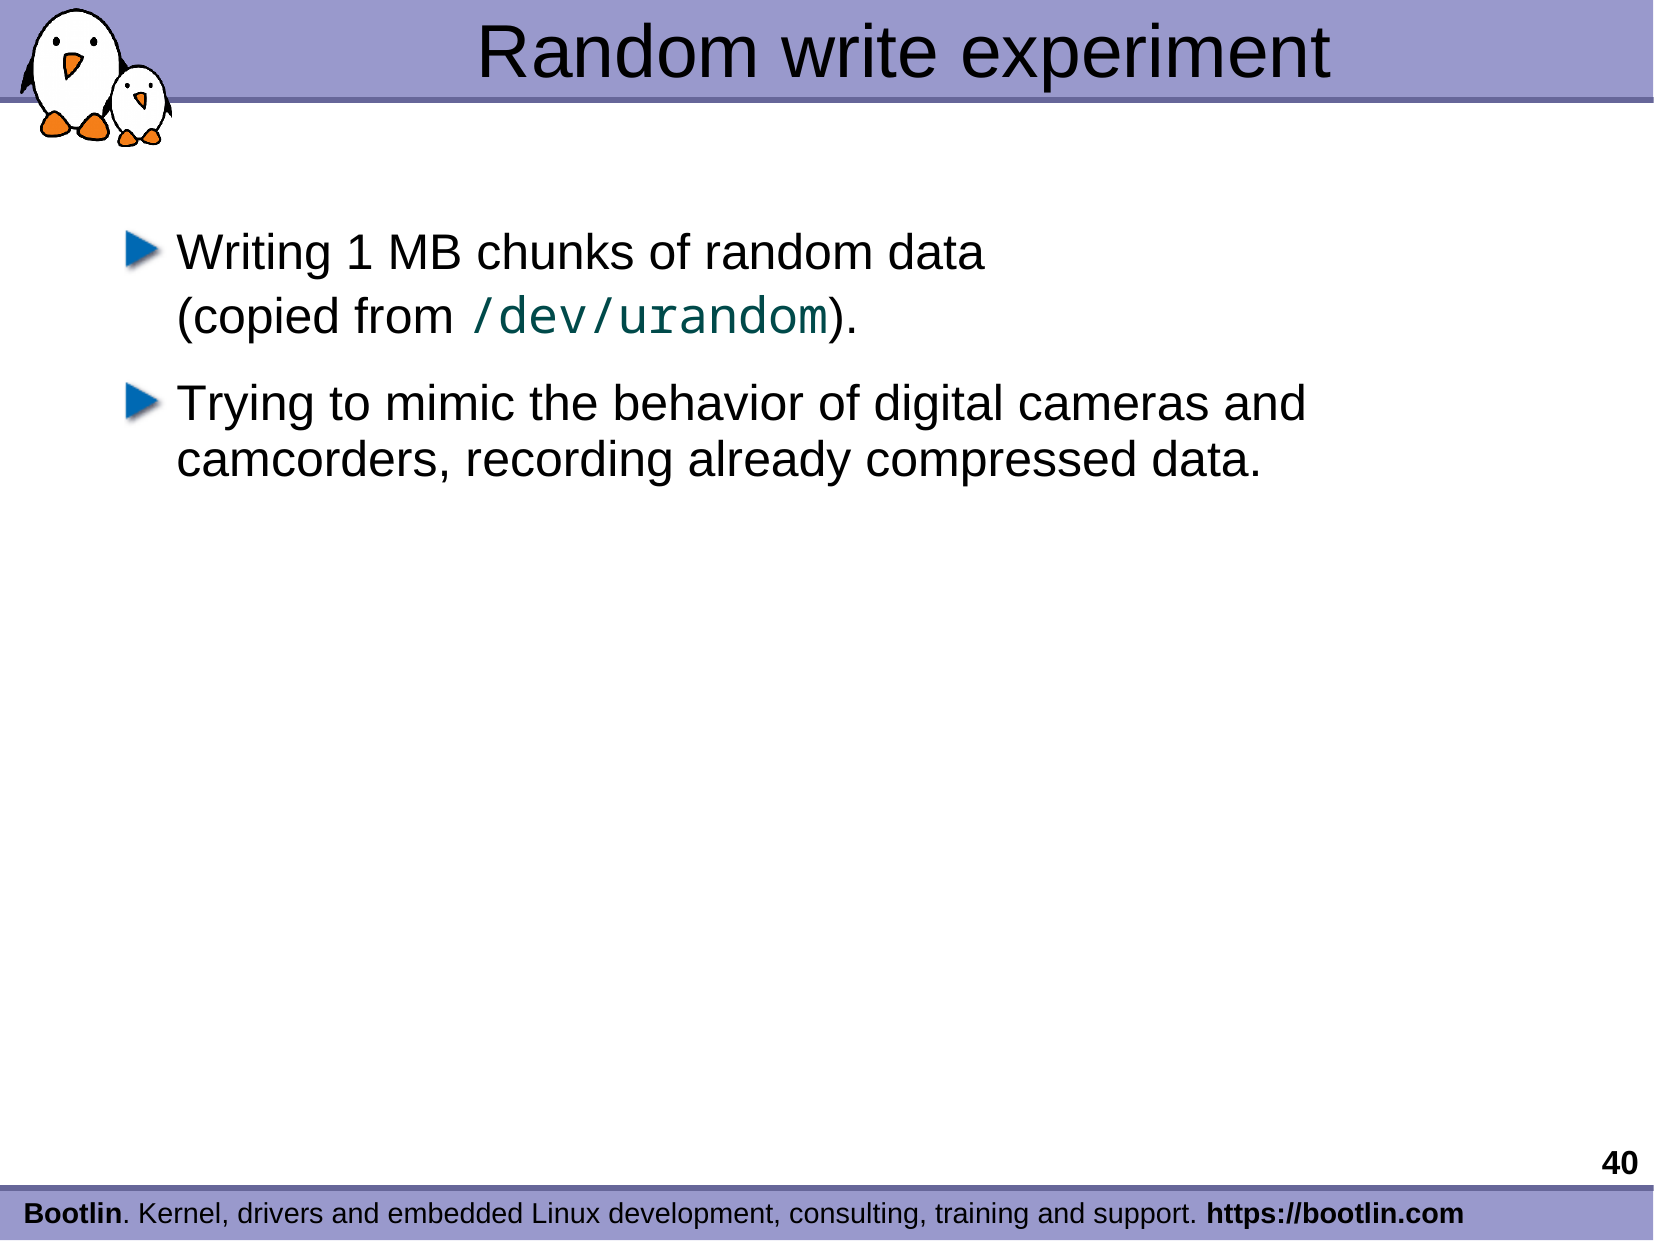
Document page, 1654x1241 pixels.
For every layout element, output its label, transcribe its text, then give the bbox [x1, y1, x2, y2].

picture [20, 8, 172, 147]
list Writing 1 MB chunks of random data (copied from /dev/urandom). Trying to mimic the behavior of digital cameras and camcorders, recording already compressed data. [105, 224, 1518, 501]
title Random write experiment [178, 5, 1631, 97]
